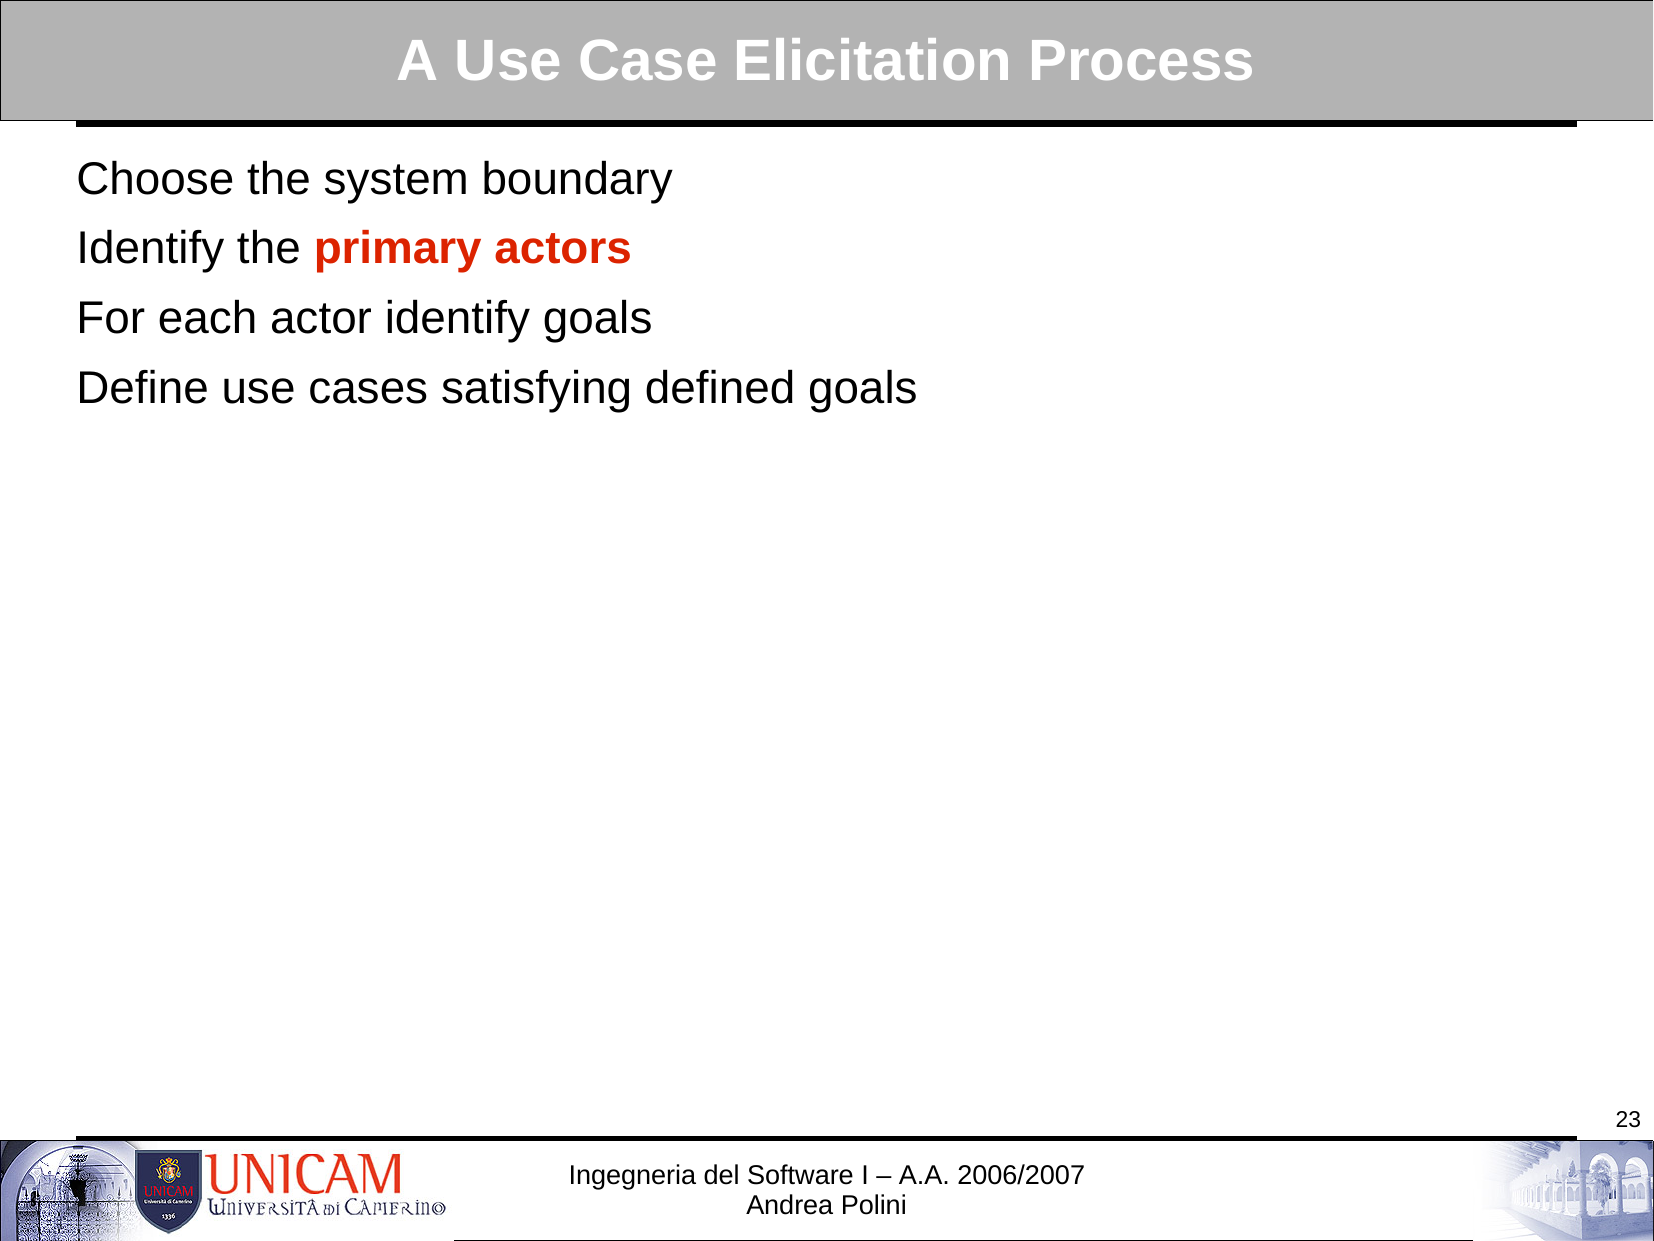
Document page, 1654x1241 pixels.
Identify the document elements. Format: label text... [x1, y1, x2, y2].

list Choose the system boundary Identify the primary actors For each actor identify goals Define use cases satisfying defined goals [76, 152, 1577, 671]
title A Use Case Elicitation Process [0, 0, 1653, 121]
picture [0, 1141, 454, 1241]
picture [1473, 1141, 1654, 1241]
